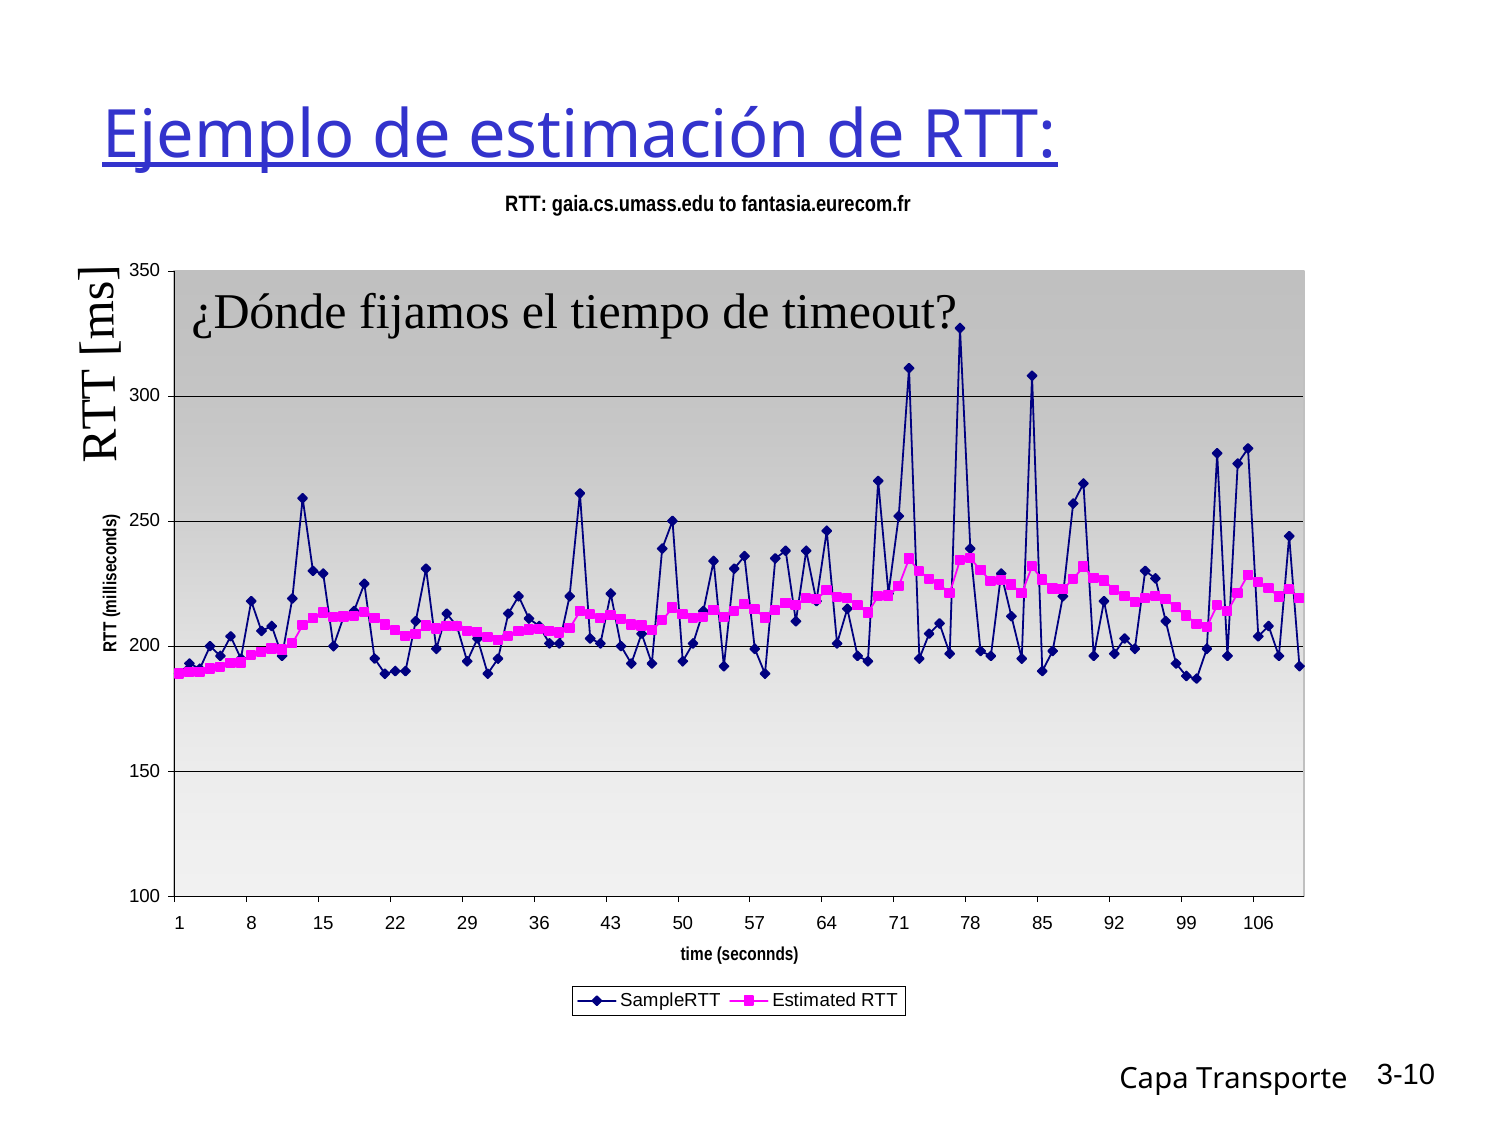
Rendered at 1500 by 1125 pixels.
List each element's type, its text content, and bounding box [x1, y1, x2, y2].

text_box ¿Dónde fijamos el tiempo de timeout? [176, 276, 1032, 347]
title Ejemplo de estimación de RTT: [87, 37, 1363, 225]
text_box RTT [ms] [55, 247, 140, 480]
picture [71, 161, 1342, 1031]
